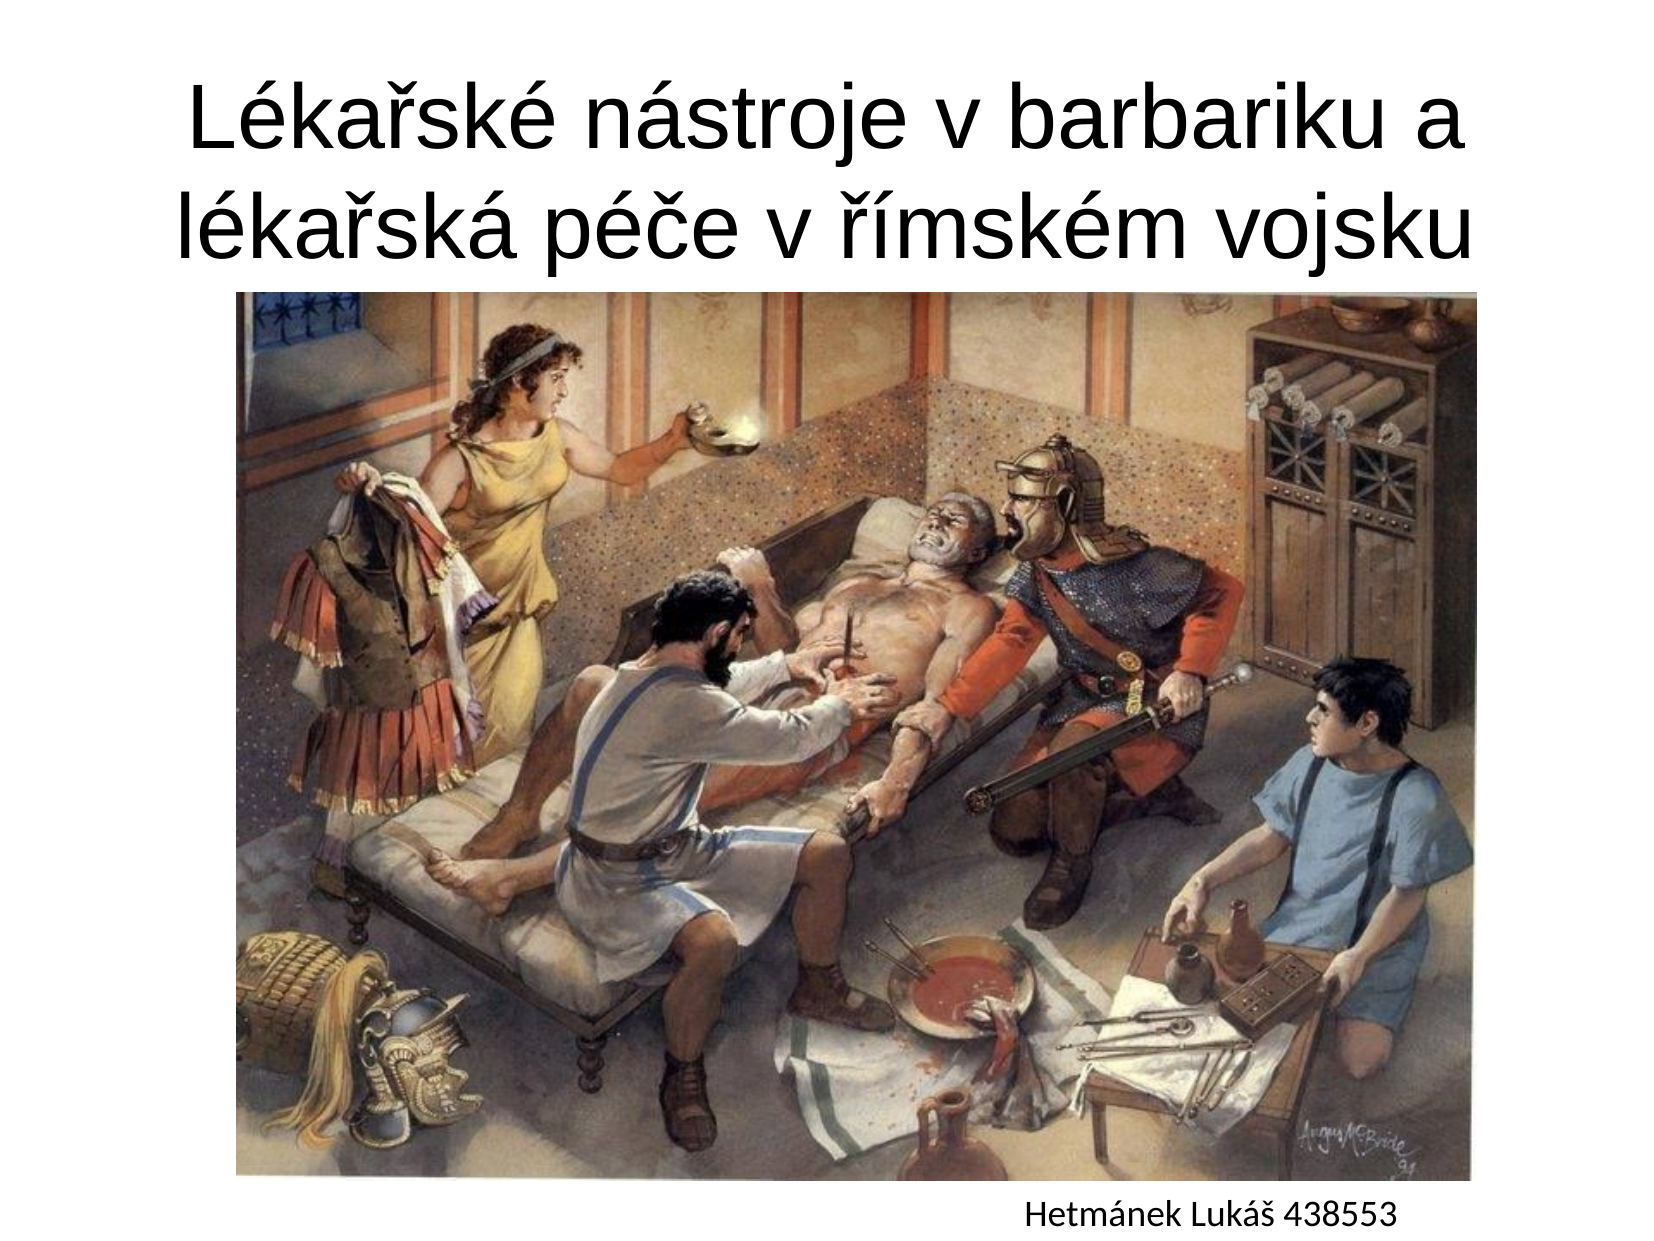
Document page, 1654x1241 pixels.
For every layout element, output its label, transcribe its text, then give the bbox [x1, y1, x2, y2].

picture [236, 292, 1477, 1182]
title Lékařské nástroje v barbariku a lékařská péče v římském vojsku [82, 49, 1571, 285]
text_box Hetmánek Lukáš 438553 [1009, 1181, 1477, 1241]
